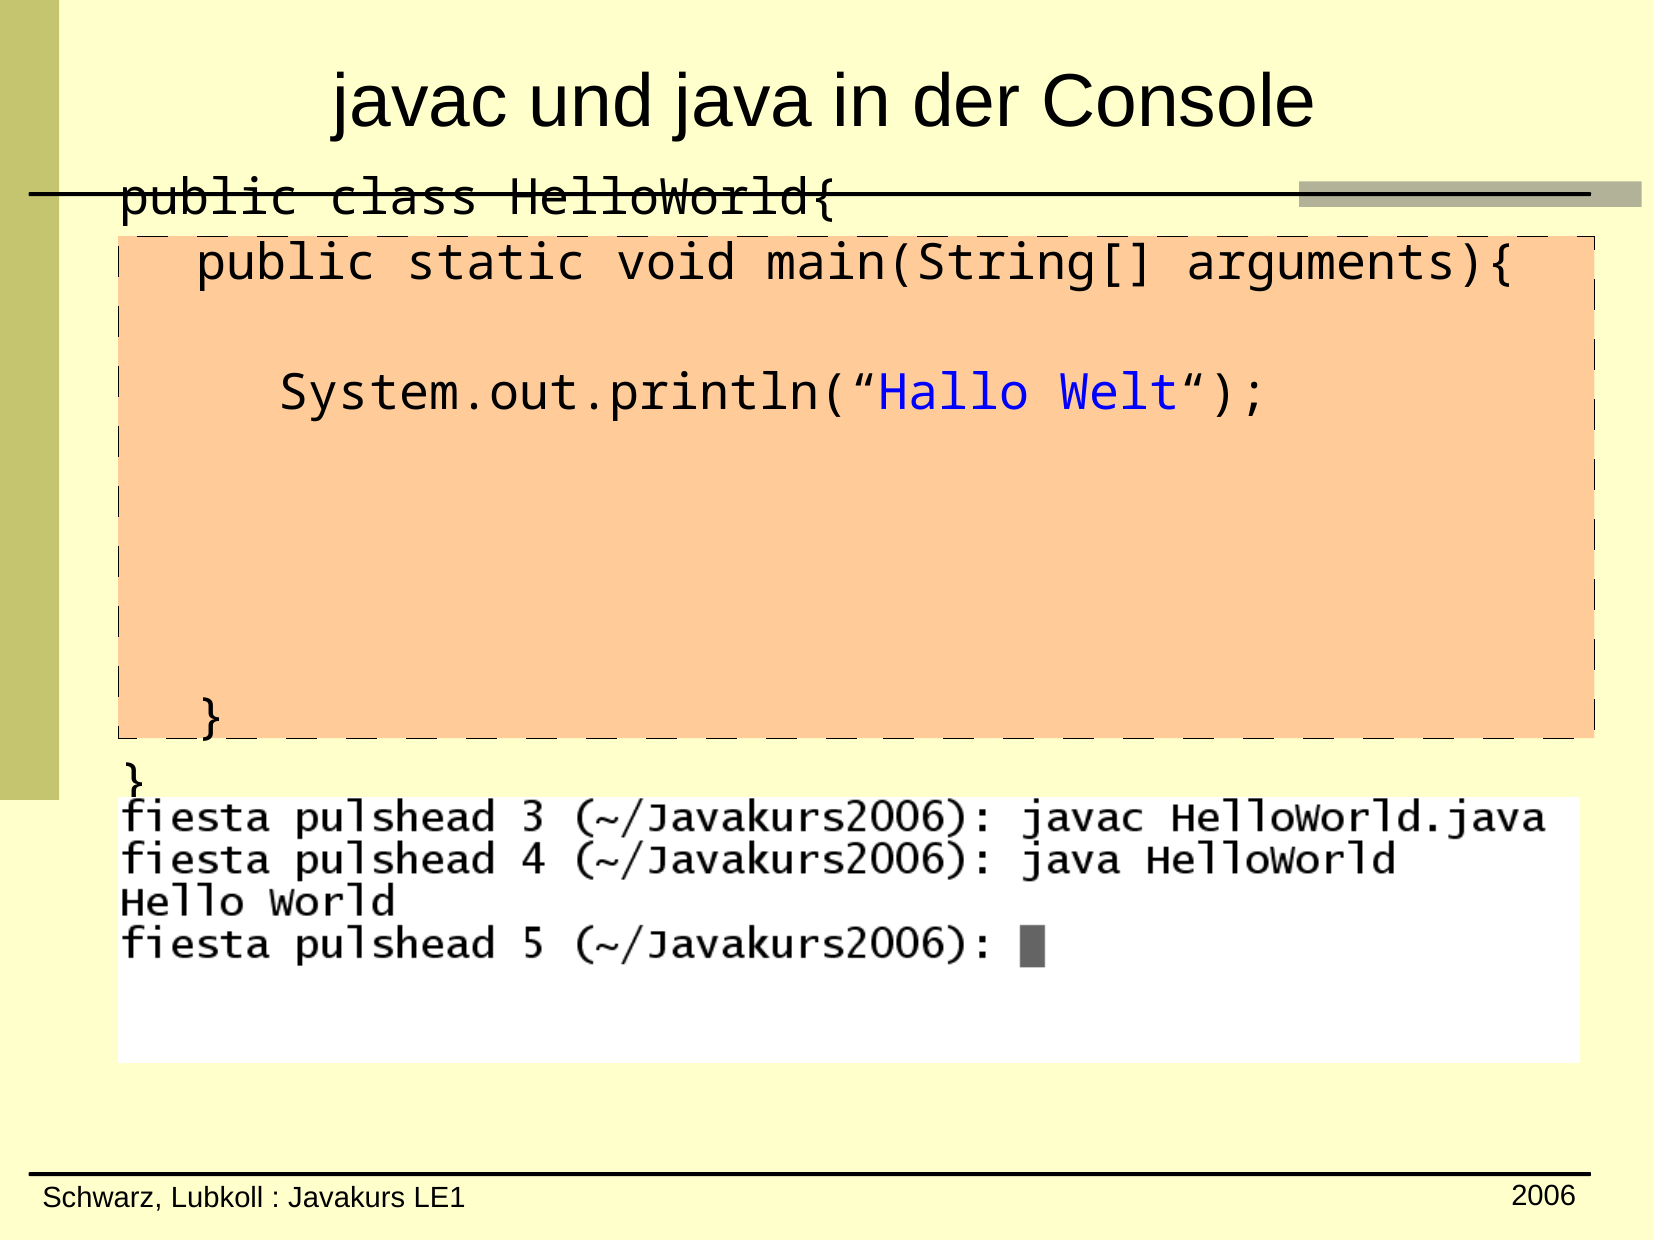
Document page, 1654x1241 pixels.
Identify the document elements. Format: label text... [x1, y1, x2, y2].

picture [118, 797, 1580, 1063]
title javac und java in der Console [119, 19, 1532, 188]
text_box public class HelloWorld{ public static void main(String[] arguments){ System.out.println(“Hallo Welt“); } } [118, 236, 1595, 739]
